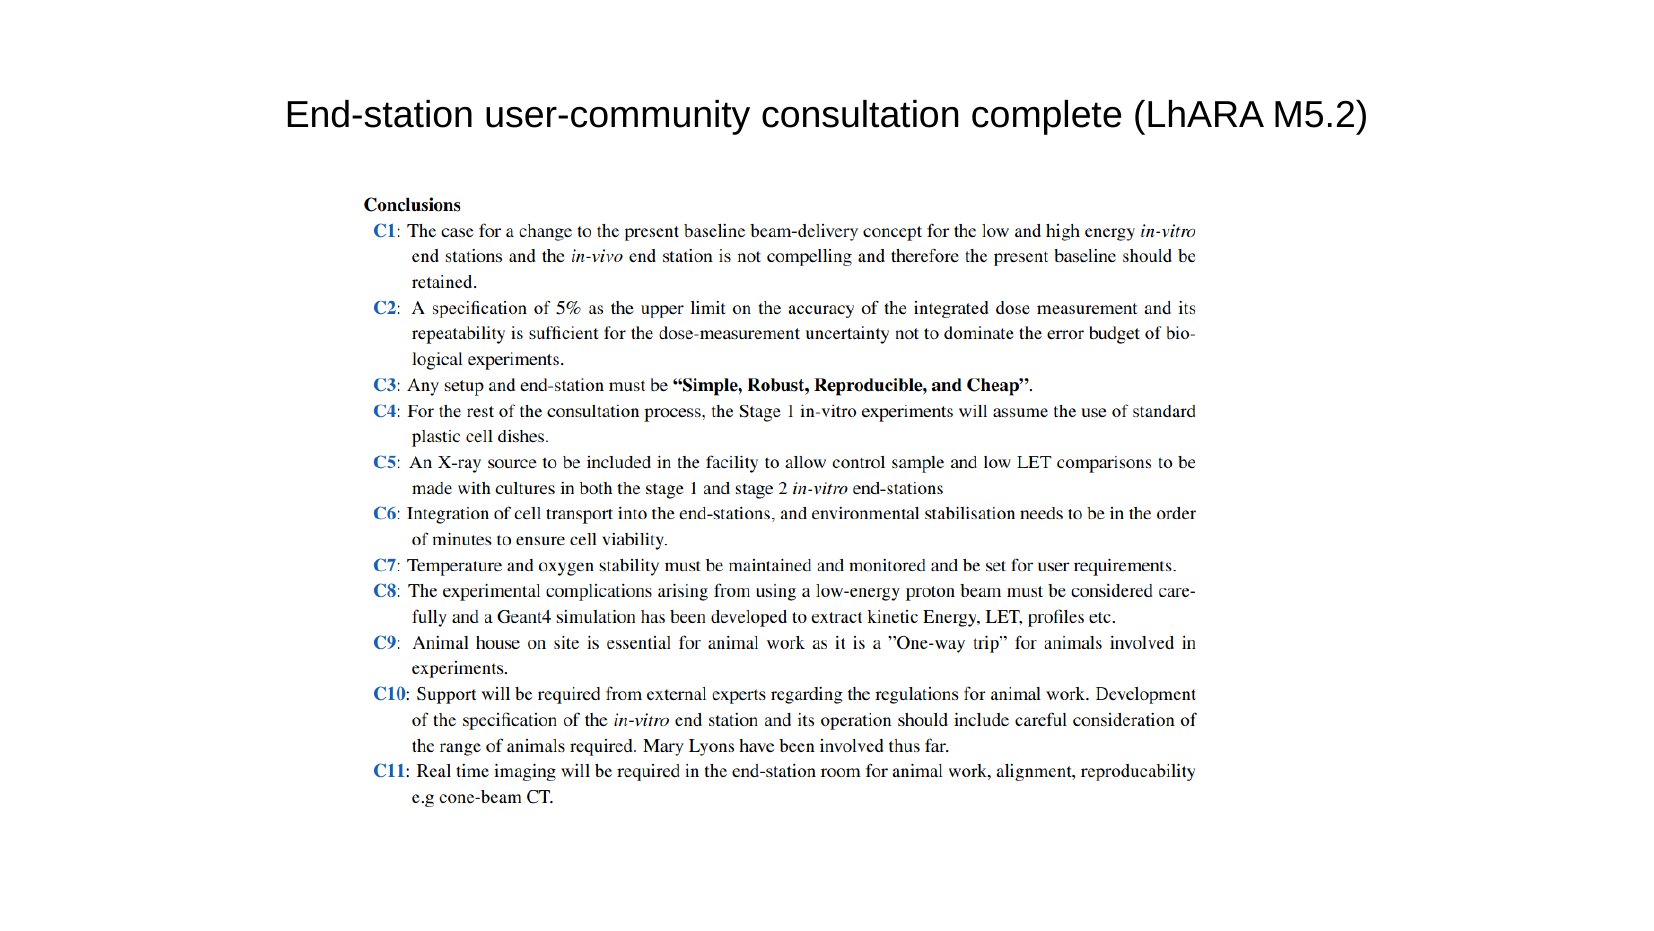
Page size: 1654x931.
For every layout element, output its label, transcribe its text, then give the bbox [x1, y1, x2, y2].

title End-station user-community consultation complete (LhARA M5.2) [82, 37, 1571, 193]
picture [337, 187, 1238, 824]
